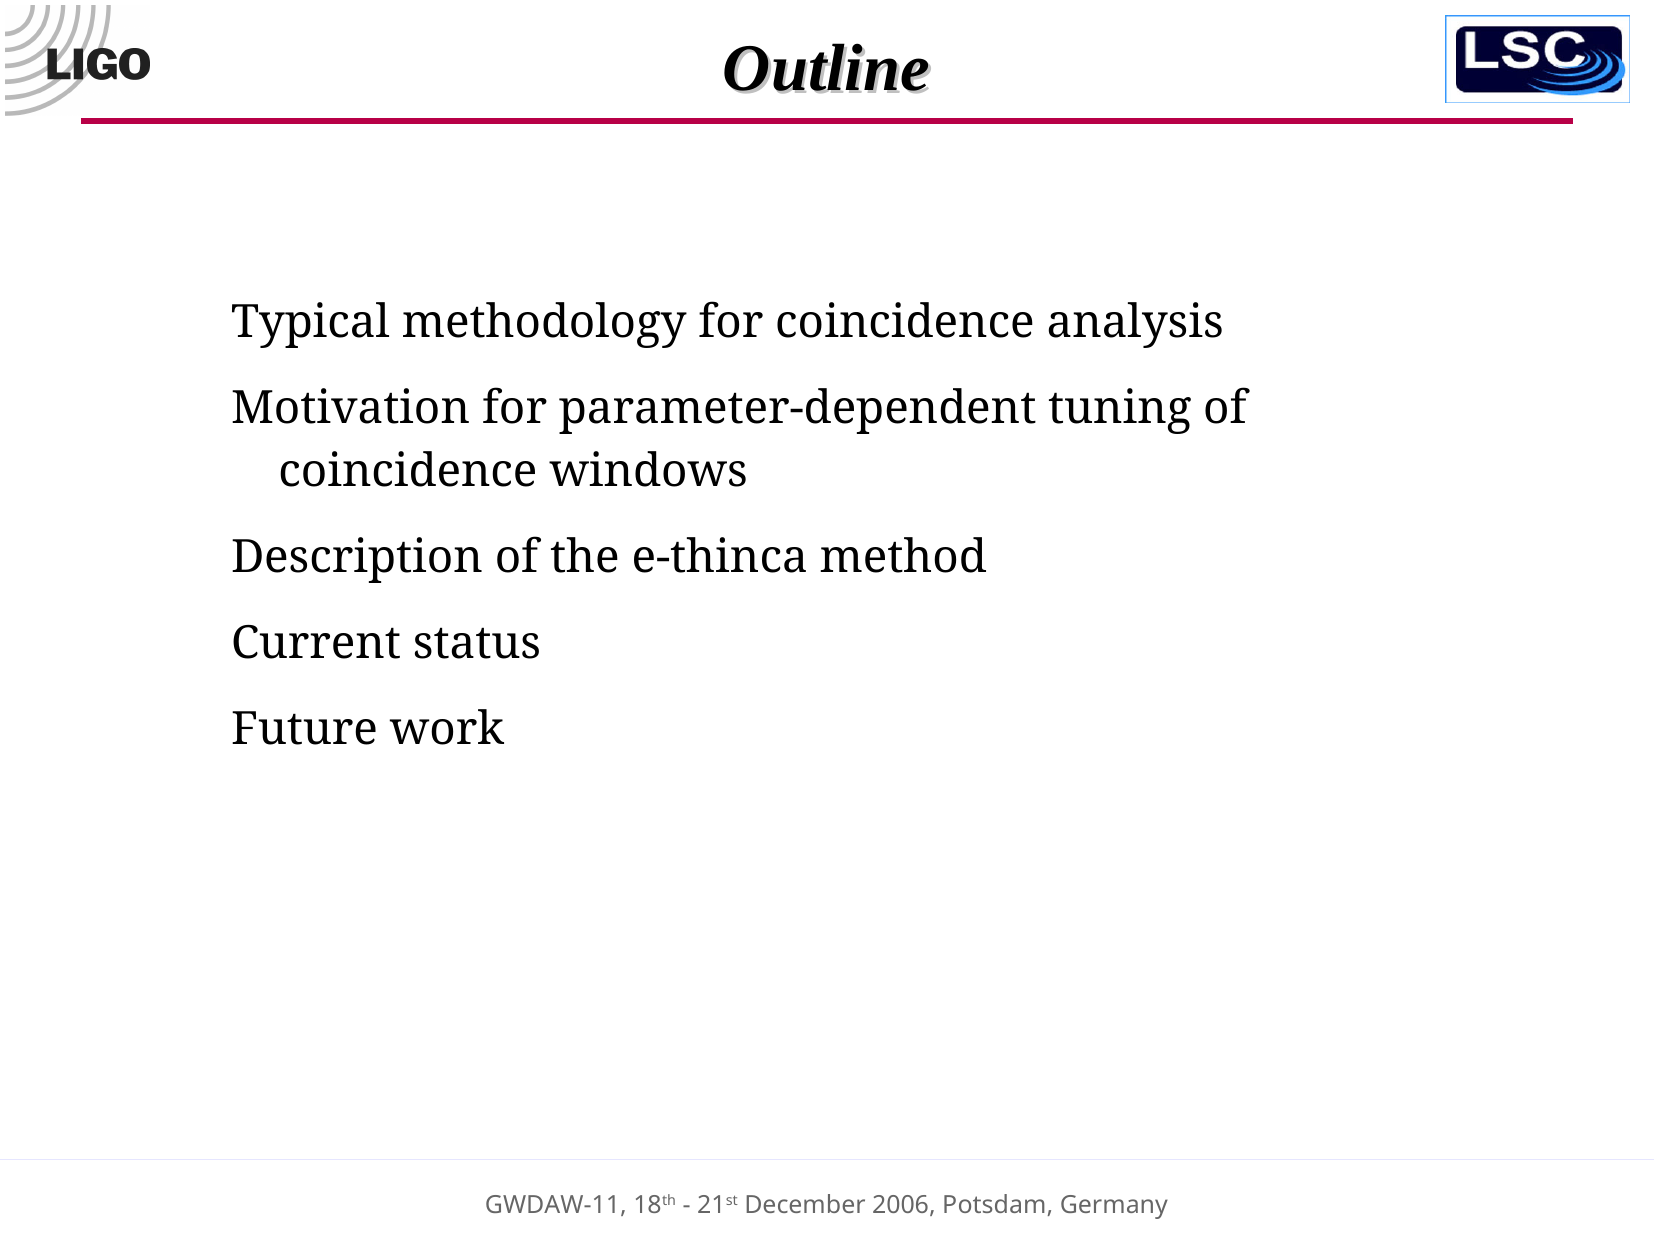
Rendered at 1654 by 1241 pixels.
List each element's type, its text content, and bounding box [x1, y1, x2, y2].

picture [1533, 15, 1630, 103]
list Typical methodology for coincidence analysis Motivation for parameter-dependent tuning of coincidence windows Description of the e-thinca method Current status Future work [136, 288, 1517, 839]
title Outline [120, 0, 1533, 140]
